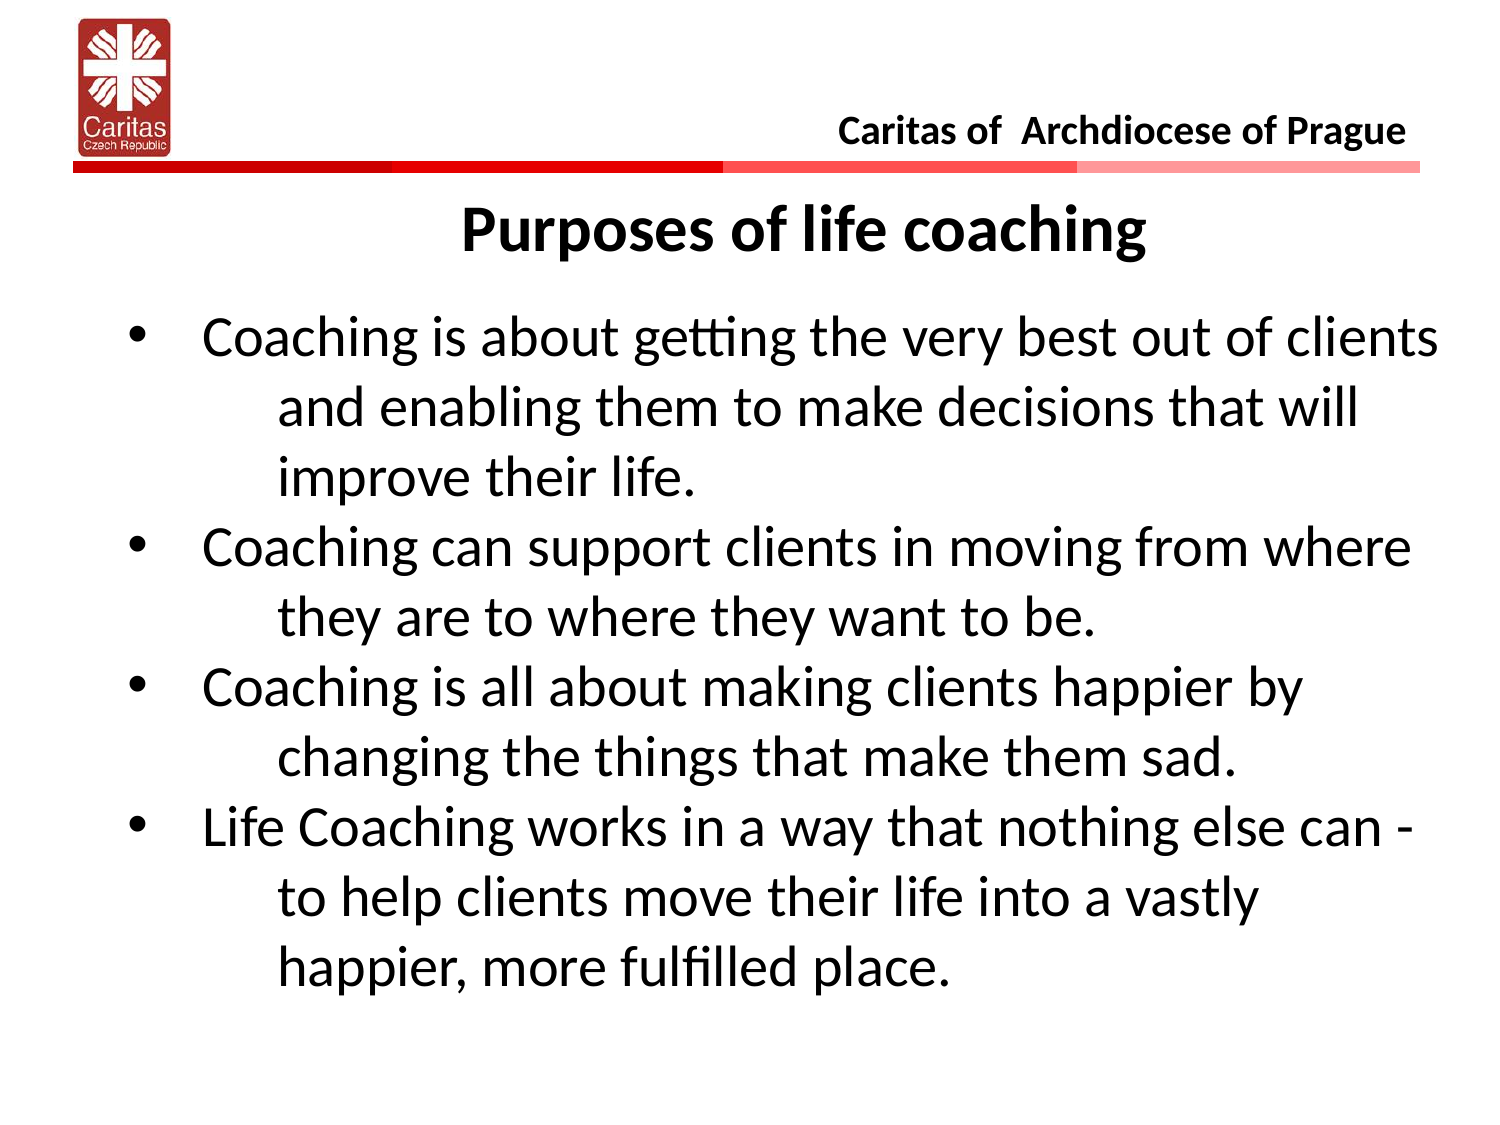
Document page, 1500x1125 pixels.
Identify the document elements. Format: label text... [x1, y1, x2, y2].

picture [74, 17, 174, 160]
text_box [73, 161, 1420, 173]
text_box Coaching is about getting the very best out of clients and enabling them to make decisions that will improve their life. Coaching can support clients in moving from where they are to where they want to be. Coaching is all about making clients happier by changing the things that make them sad. Life Coaching works in a way that nothing else can - to help clients move their life into a vastly happier, more fulfilled place. [112, 291, 1462, 1023]
text_box Caritas of Archdiocese of Prague [253, 88, 1459, 191]
list Purposes of life coaching [160, 184, 1415, 291]
